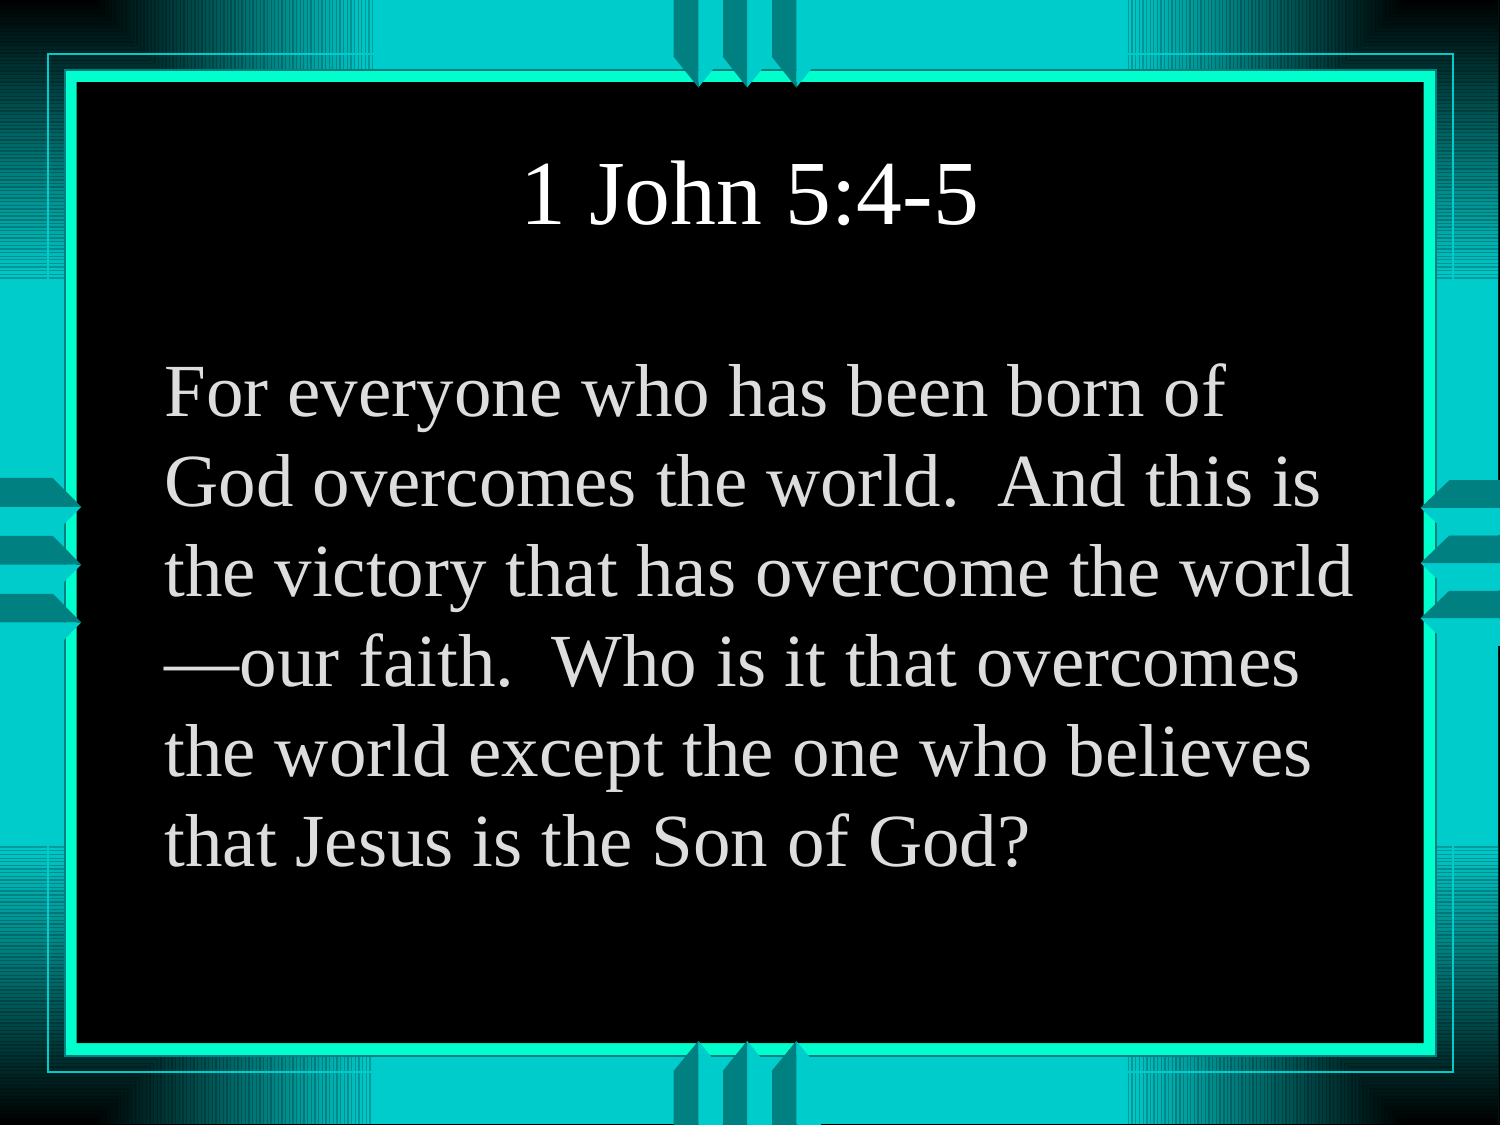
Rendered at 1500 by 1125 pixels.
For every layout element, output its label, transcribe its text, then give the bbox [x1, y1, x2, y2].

text_box For everyone who has been born of God overcomes the world. And this is the victory that has overcome the world—our faith. Who is it that overcomes the world except the one who believes that Jesus is the Son of God? [150, 333, 1376, 889]
title 1 John 5:4-5 [112, 99, 1388, 288]
